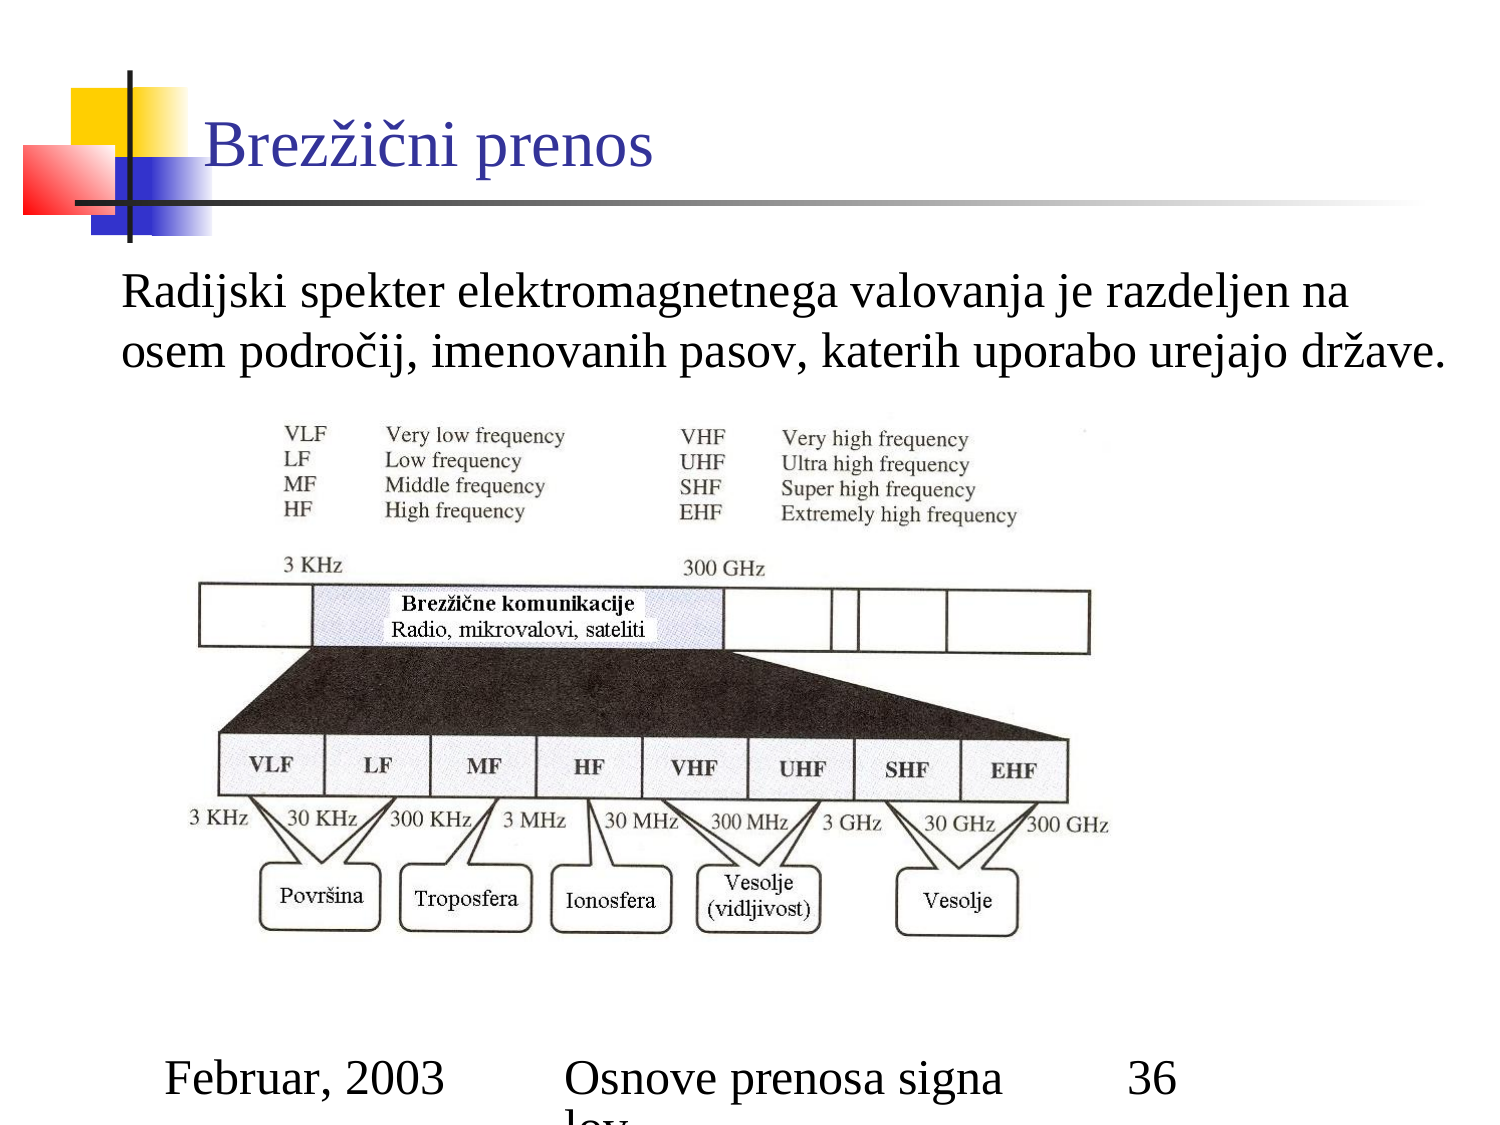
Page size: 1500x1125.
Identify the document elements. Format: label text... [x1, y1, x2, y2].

list Radijski spekter elektromagnetnega valovanja je razdeljen na osem področij, imenovanih pasov, katerih uporabo urejajo države. [50, 249, 1469, 401]
picture [187, 412, 1113, 944]
title Brezžični prenos [188, 92, 1468, 188]
